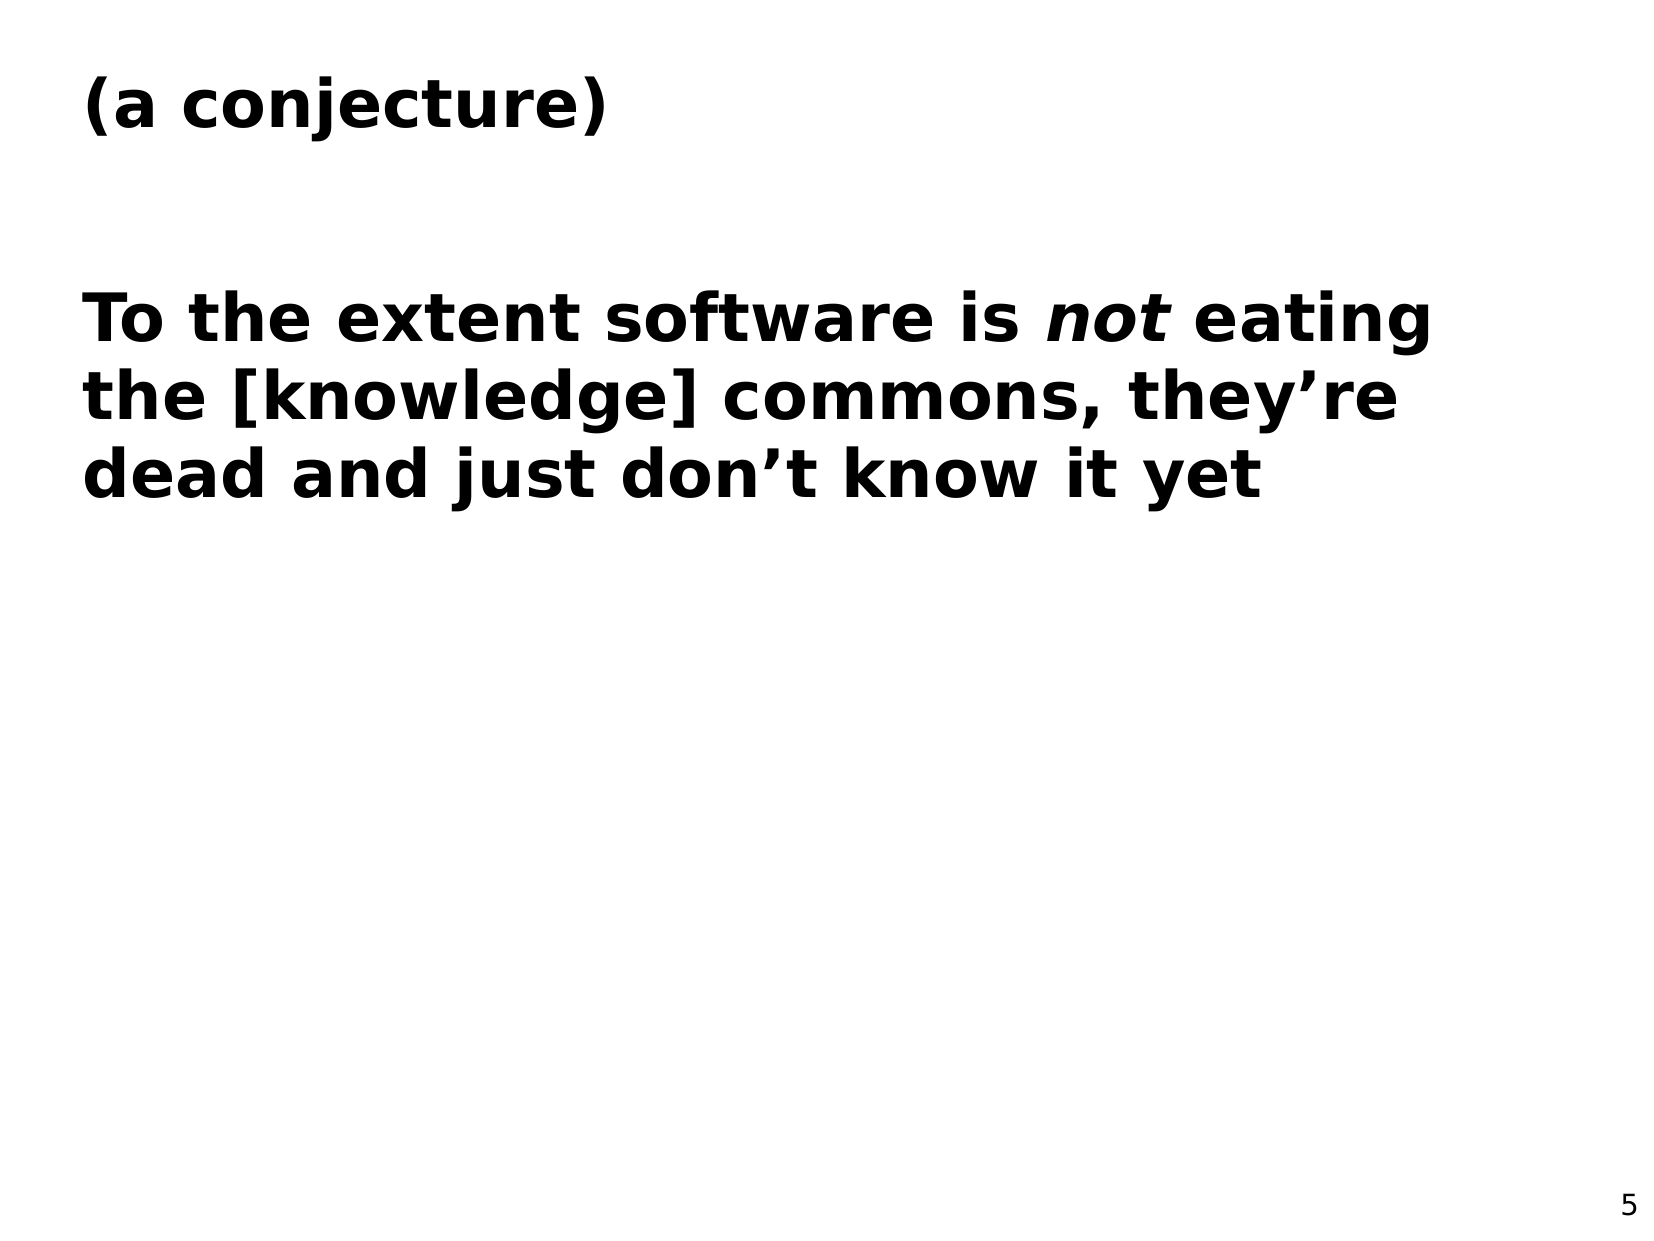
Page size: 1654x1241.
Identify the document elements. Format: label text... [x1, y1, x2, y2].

list (a conjecture) To the extent software is not eating the [knowledge] commons, they’re dead and just don’t know it yet [82, 65, 1571, 1062]
